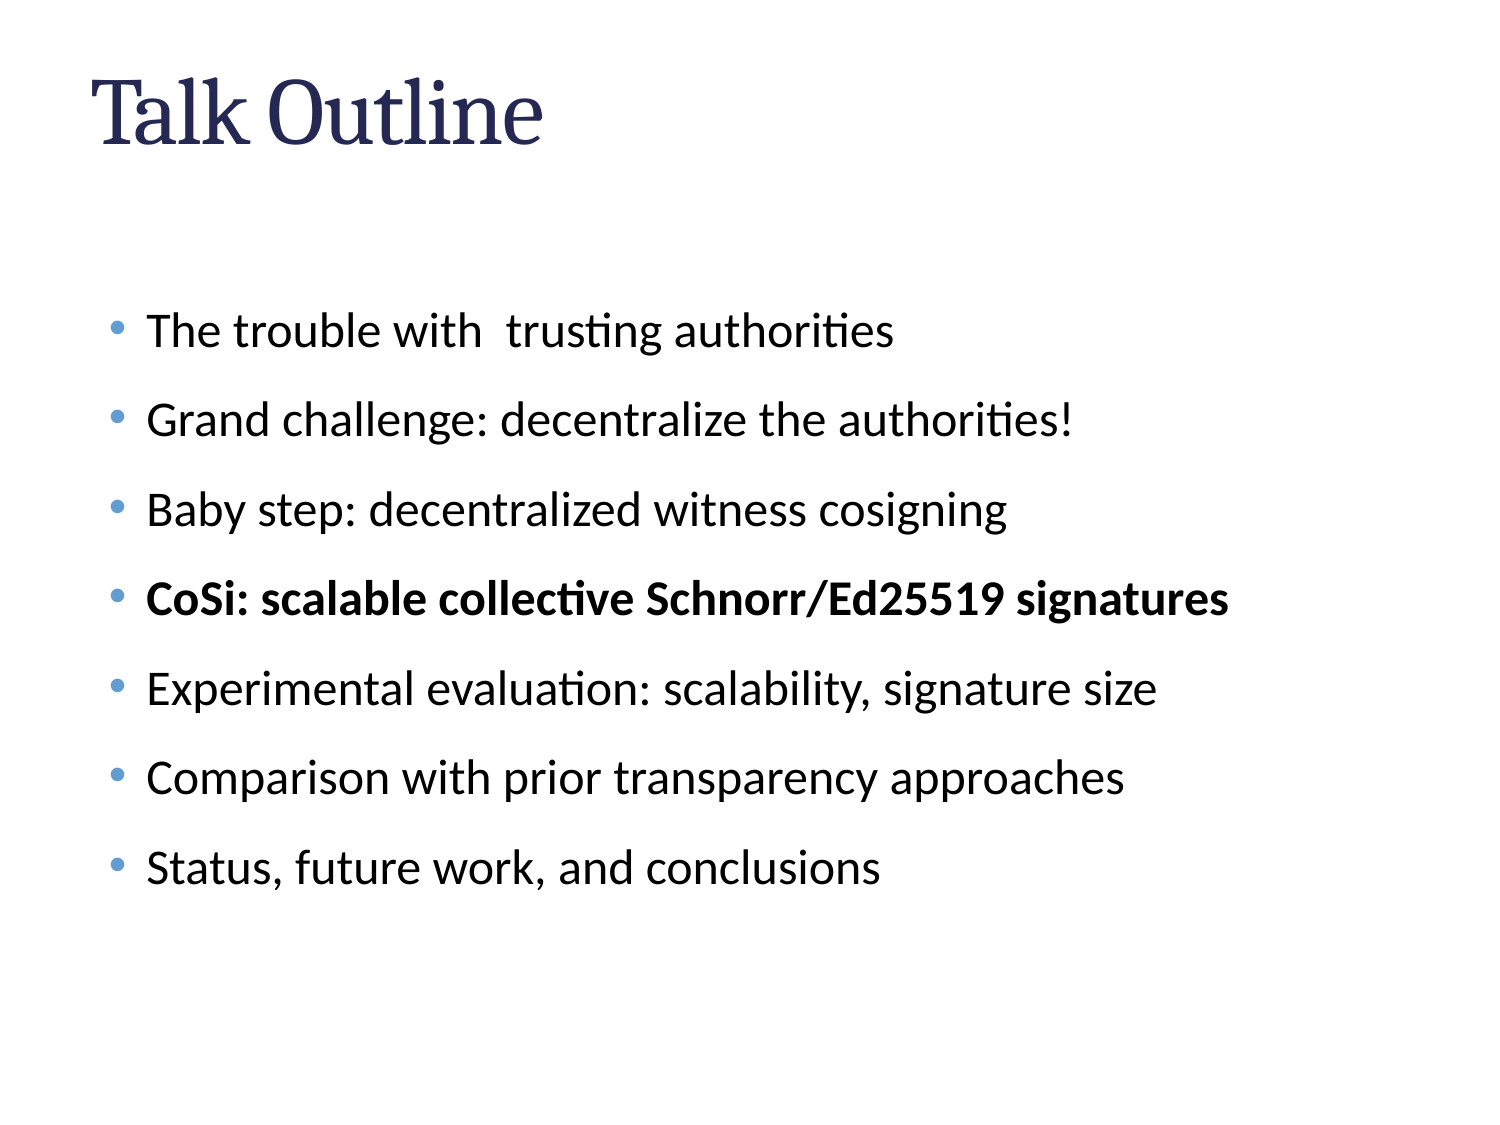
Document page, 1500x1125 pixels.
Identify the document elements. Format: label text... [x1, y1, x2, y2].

list The trouble with trusting authorities Grand challenge: decentralize the authorities! Baby step: decentralized witness cosigning CoSi: scalable collective Schnorr/Ed25519 signatures Experimental evaluation: scalability, signature size Comparison with prior transparency approaches Status, future work, and conclusions [75, 200, 1325, 1063]
title Talk Outline [75, 12, 1325, 200]
